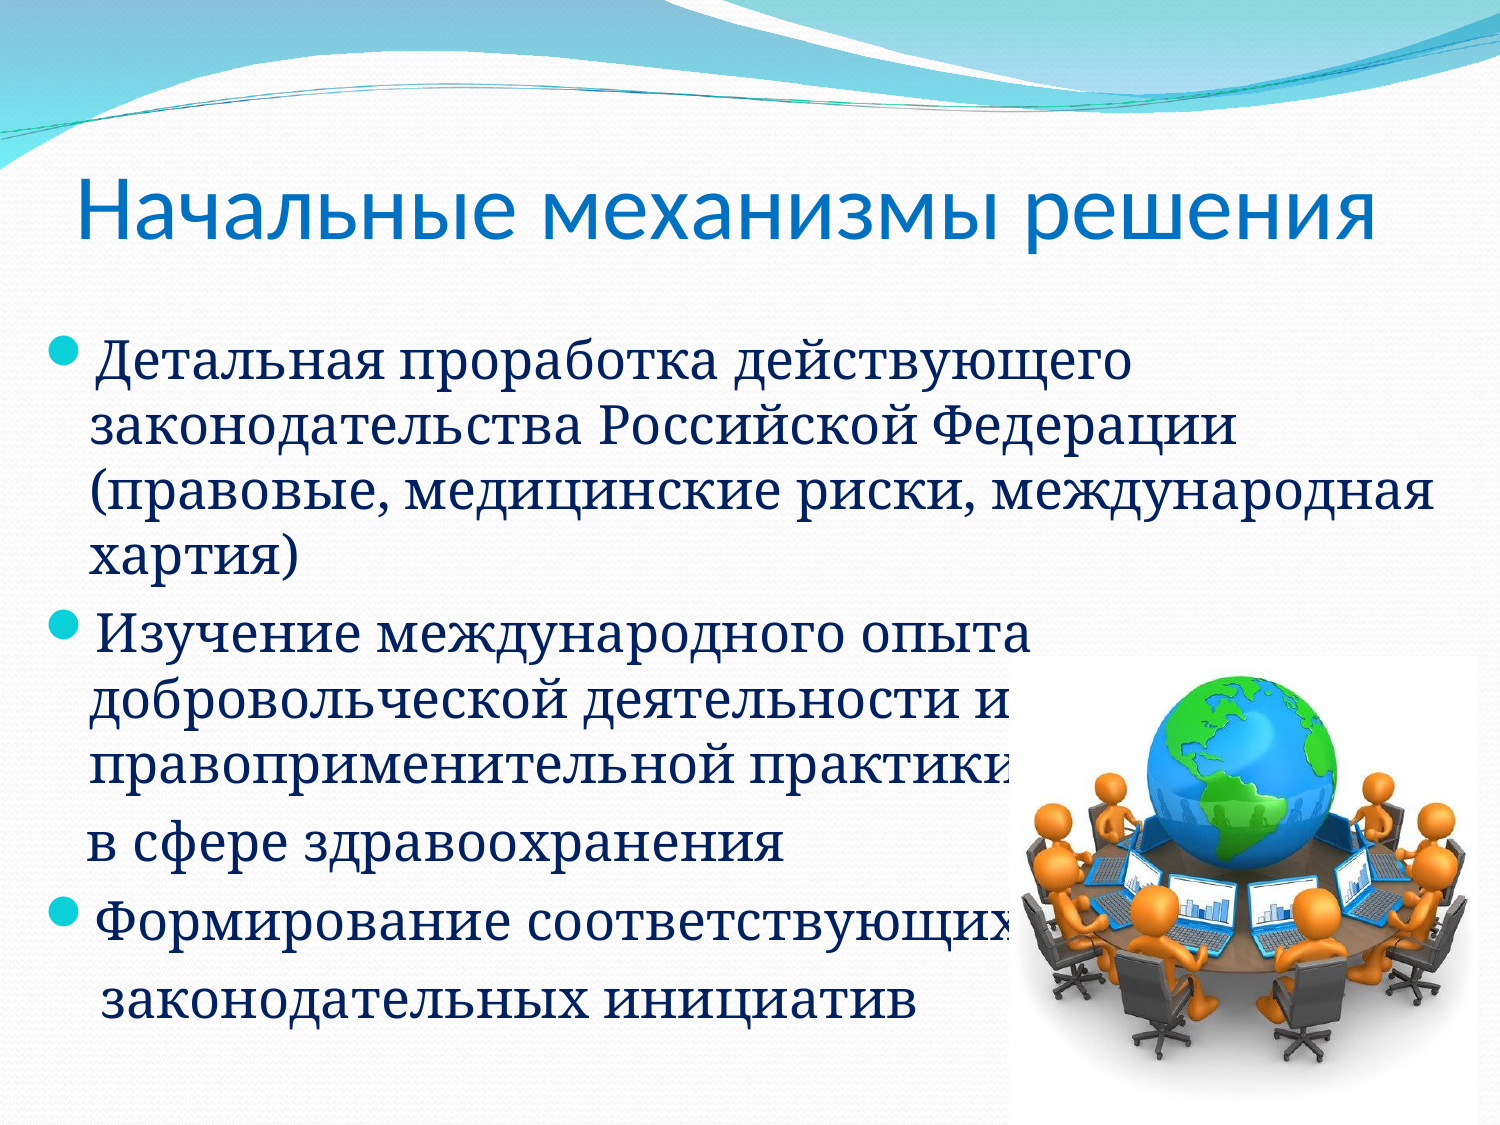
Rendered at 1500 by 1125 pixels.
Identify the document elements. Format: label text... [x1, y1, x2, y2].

title Начальные механизмы решения [75, 115, 1426, 258]
list Детальная проработка действующего законодательства Российской Федерации (правовые, медицинские риски, международная хартия) Изучение международного опыта добровольческой деятельности и правоприменительной практики в сфере здравоохранения Формирование соответствующих законодательных инициатив [29, 317, 1479, 1103]
picture [0, 0, 1500, 1125]
